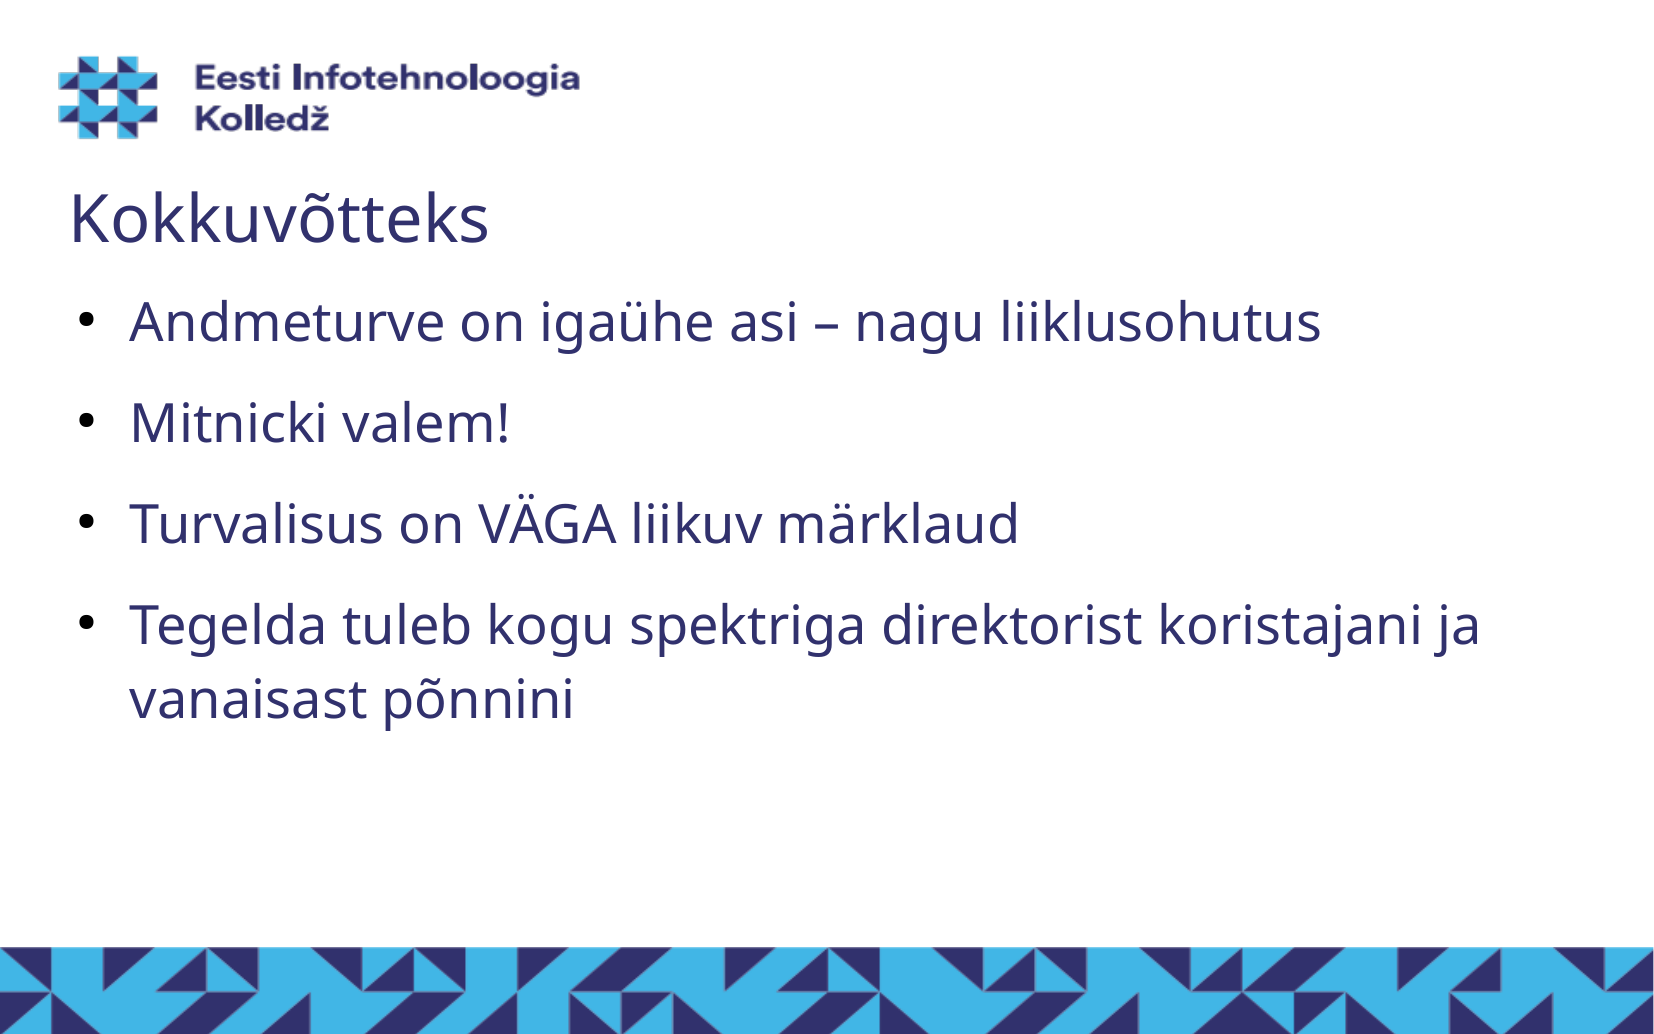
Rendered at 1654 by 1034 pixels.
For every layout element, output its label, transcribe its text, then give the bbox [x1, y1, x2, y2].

title Kokkuvõtteks [68, 147, 1536, 283]
list Andmeturve on igaühe asi – nagu liiklusohutus Mitnicki valem! Turvalisus on VÄGA liikuv märklaud Tegelda tuleb kogu spektriga direktorist koristajani ja vanaisast põnnini [59, 283, 1595, 936]
